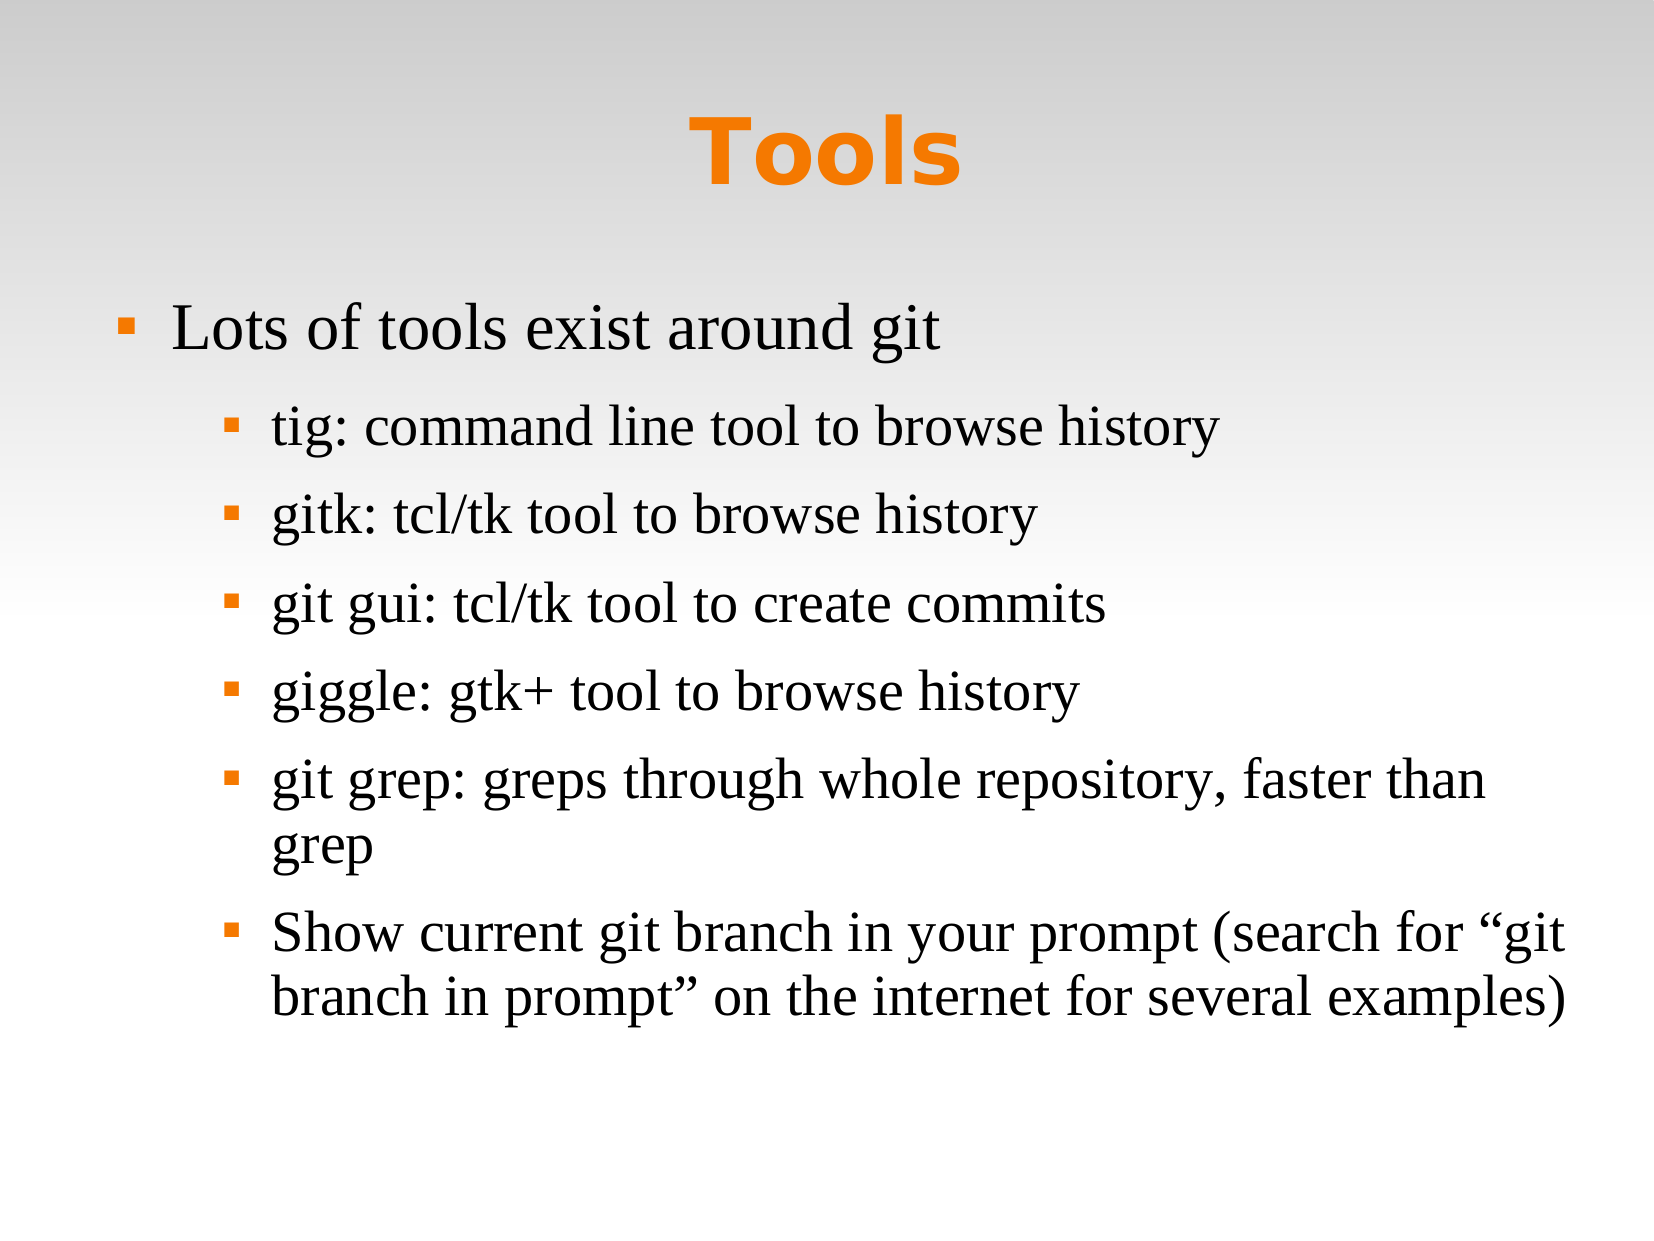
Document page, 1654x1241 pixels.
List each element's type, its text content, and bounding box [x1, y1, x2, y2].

title Tools [82, 56, 1571, 250]
list Lots of tools exist around git tig: command line tool to browse history gitk: tcl/tk tool to browse history git gui: tcl/tk tool to create commits giggle: gtk+ tool to browse history git grep: greps through whole repository, faster than grep Show current git branch in your prompt (search for “git branch in prompt” on the internet for several examples) [82, 290, 1571, 1094]
